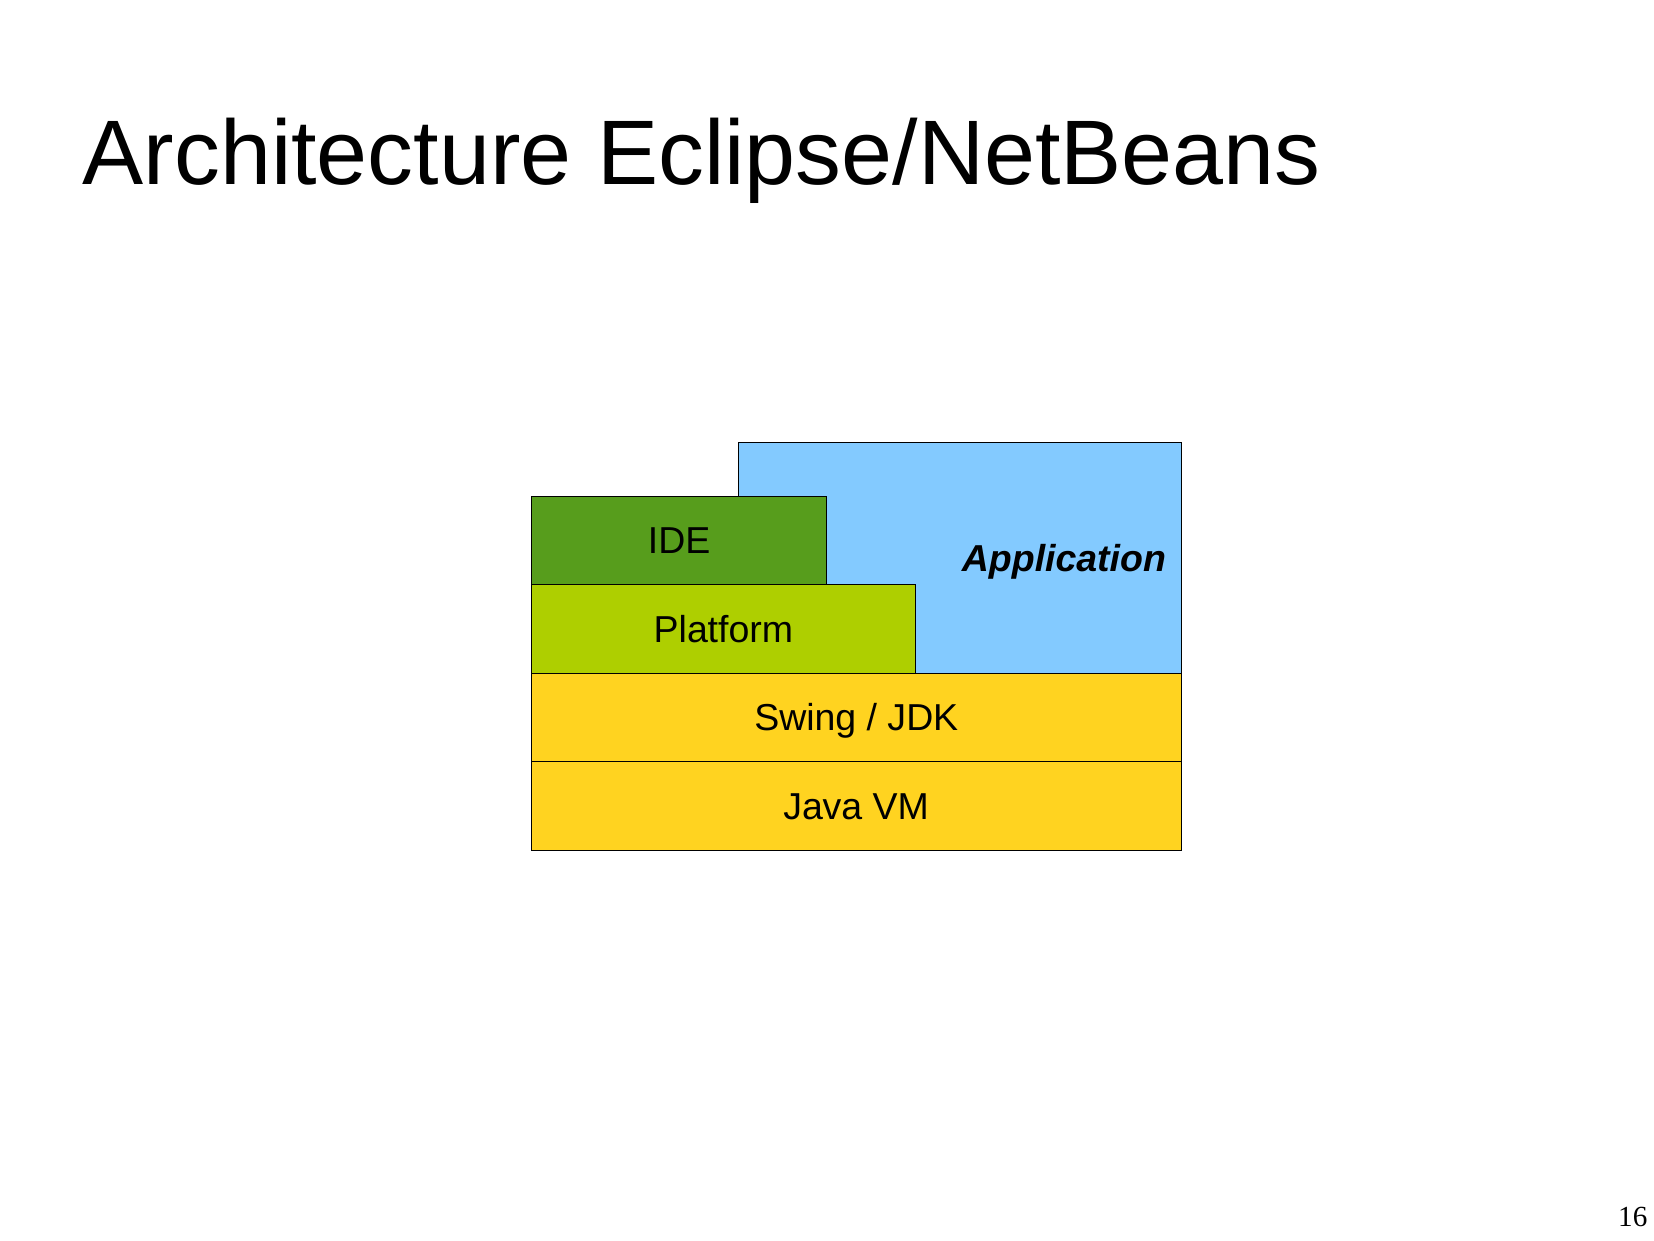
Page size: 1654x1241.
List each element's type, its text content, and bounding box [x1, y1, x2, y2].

text_box Platform [531, 584, 916, 673]
title Architecture Eclipse/NetBeans [82, 49, 1477, 257]
text_box Swing / JDK [531, 673, 1182, 761]
text_box IDE [531, 496, 827, 585]
text_box Application [738, 442, 1182, 673]
text_box Java VM [531, 761, 1182, 851]
